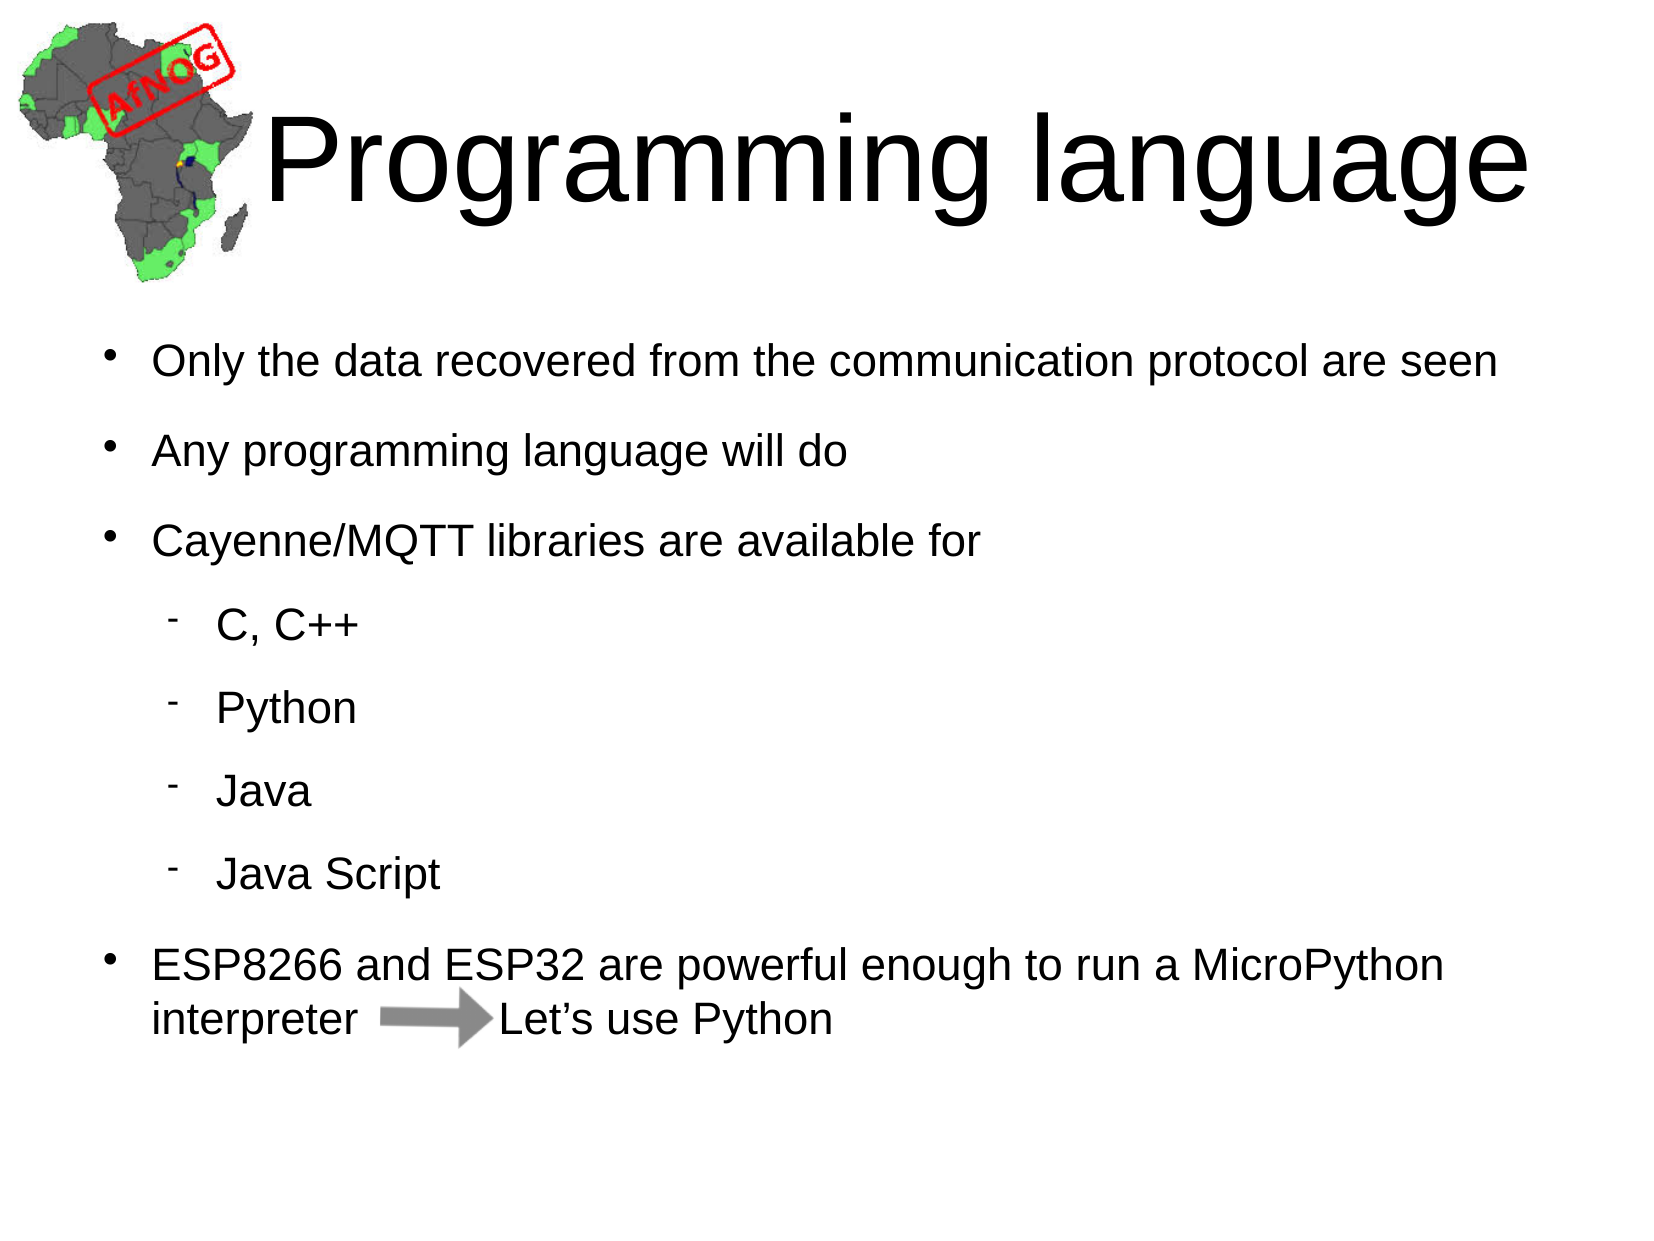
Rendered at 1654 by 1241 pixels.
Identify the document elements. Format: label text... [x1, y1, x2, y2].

text_box Only the data recovered from the communication protocol are seen Any programming language will do Cayenne/MQTT libraries are available for C, C++ Python Java Java Script ESP8266 and ESP32 are powerful enough to run a MicroPython interpreter Let’s use Python [86, 330, 1575, 1050]
picture [379, 984, 495, 1051]
picture [9, 0, 259, 291]
text_box Programming language [225, 79, 1571, 227]
